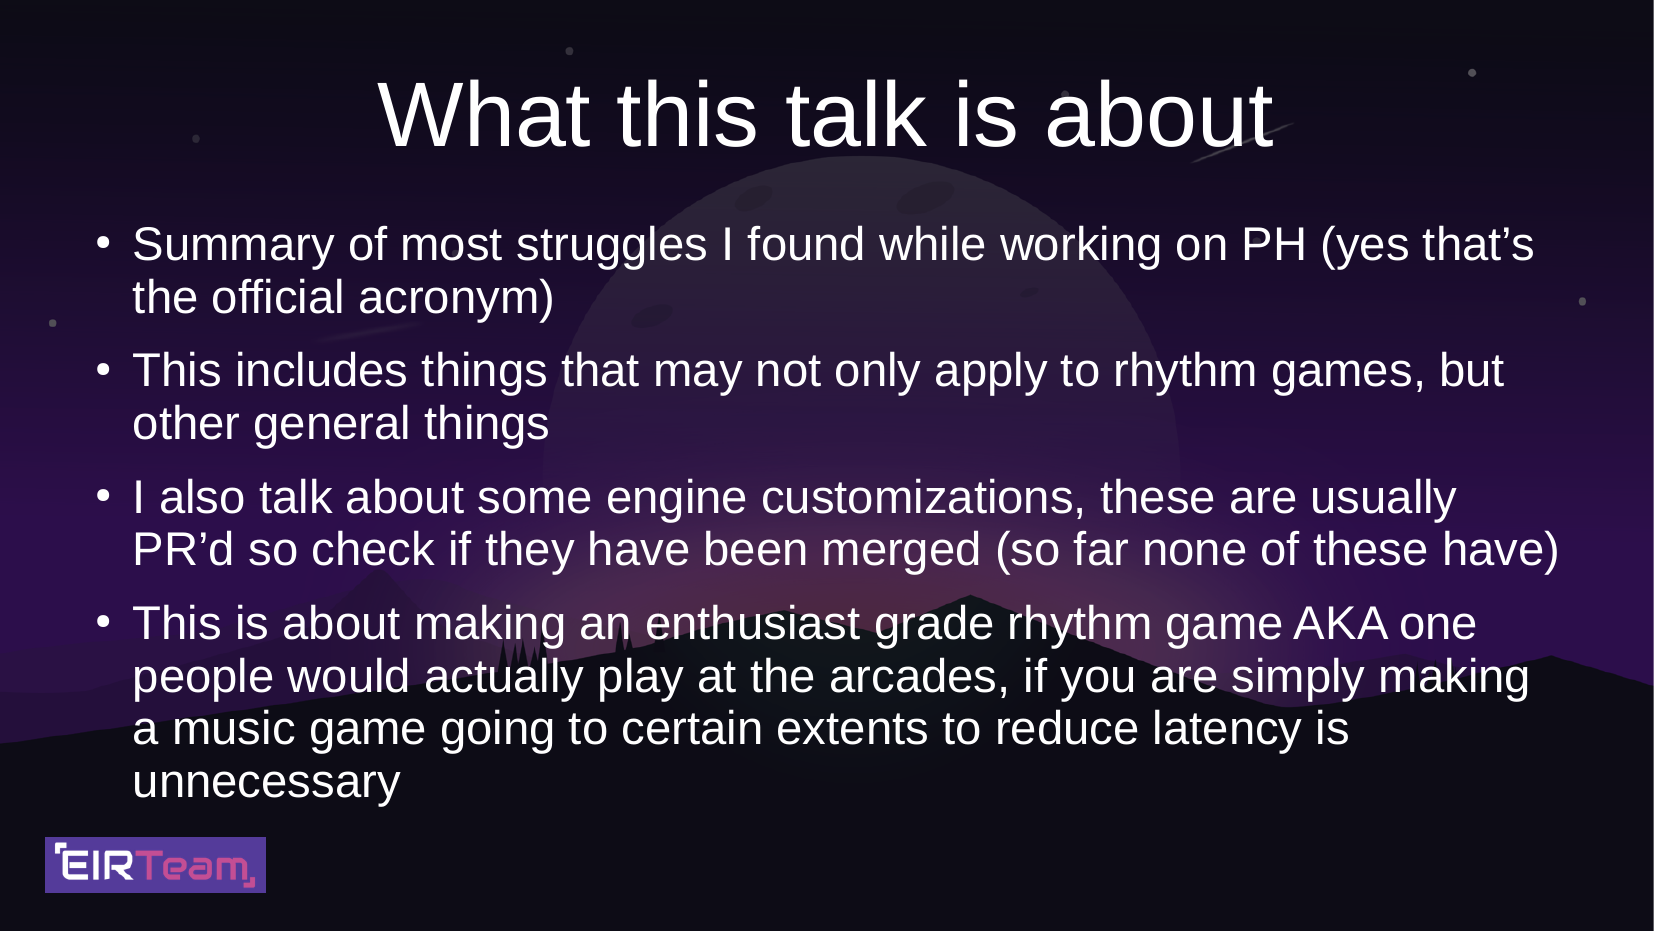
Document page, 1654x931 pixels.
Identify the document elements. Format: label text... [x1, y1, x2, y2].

picture [0, 0, 1654, 931]
list Summary of most struggles I found while working on PH (yes that’s the official acronym) This includes things that may not only apply to rhythm games, but other general things I also talk about some engine customizations, these are usually PR’d so check if they have been merged (so far none of these have) This is about making an enthusiast grade rhythm game AKA one people would actually play at the arcades, if you are simply making a music game going to certain extents to reduce latency is unnecessary [82, 217, 1571, 827]
title What this talk is about [82, 37, 1571, 193]
